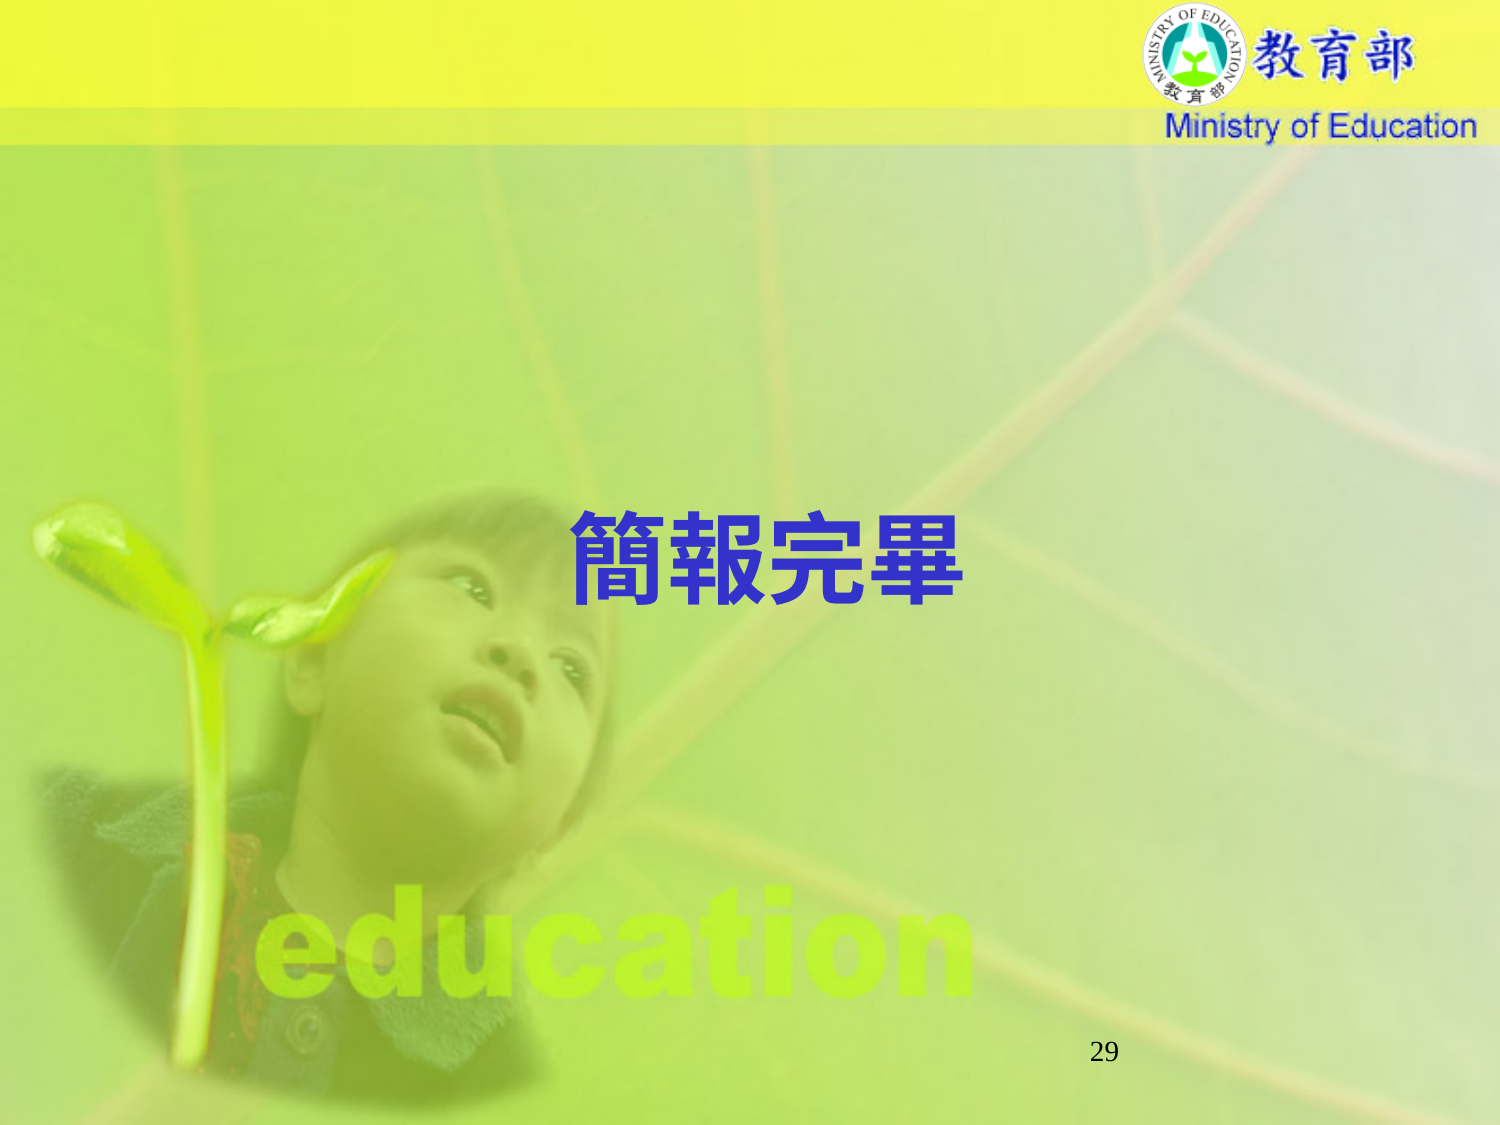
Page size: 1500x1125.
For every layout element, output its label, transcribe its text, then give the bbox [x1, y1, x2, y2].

title 簡報完畢 [324, 350, 1211, 764]
text_box [1074, 1025, 1388, 1101]
